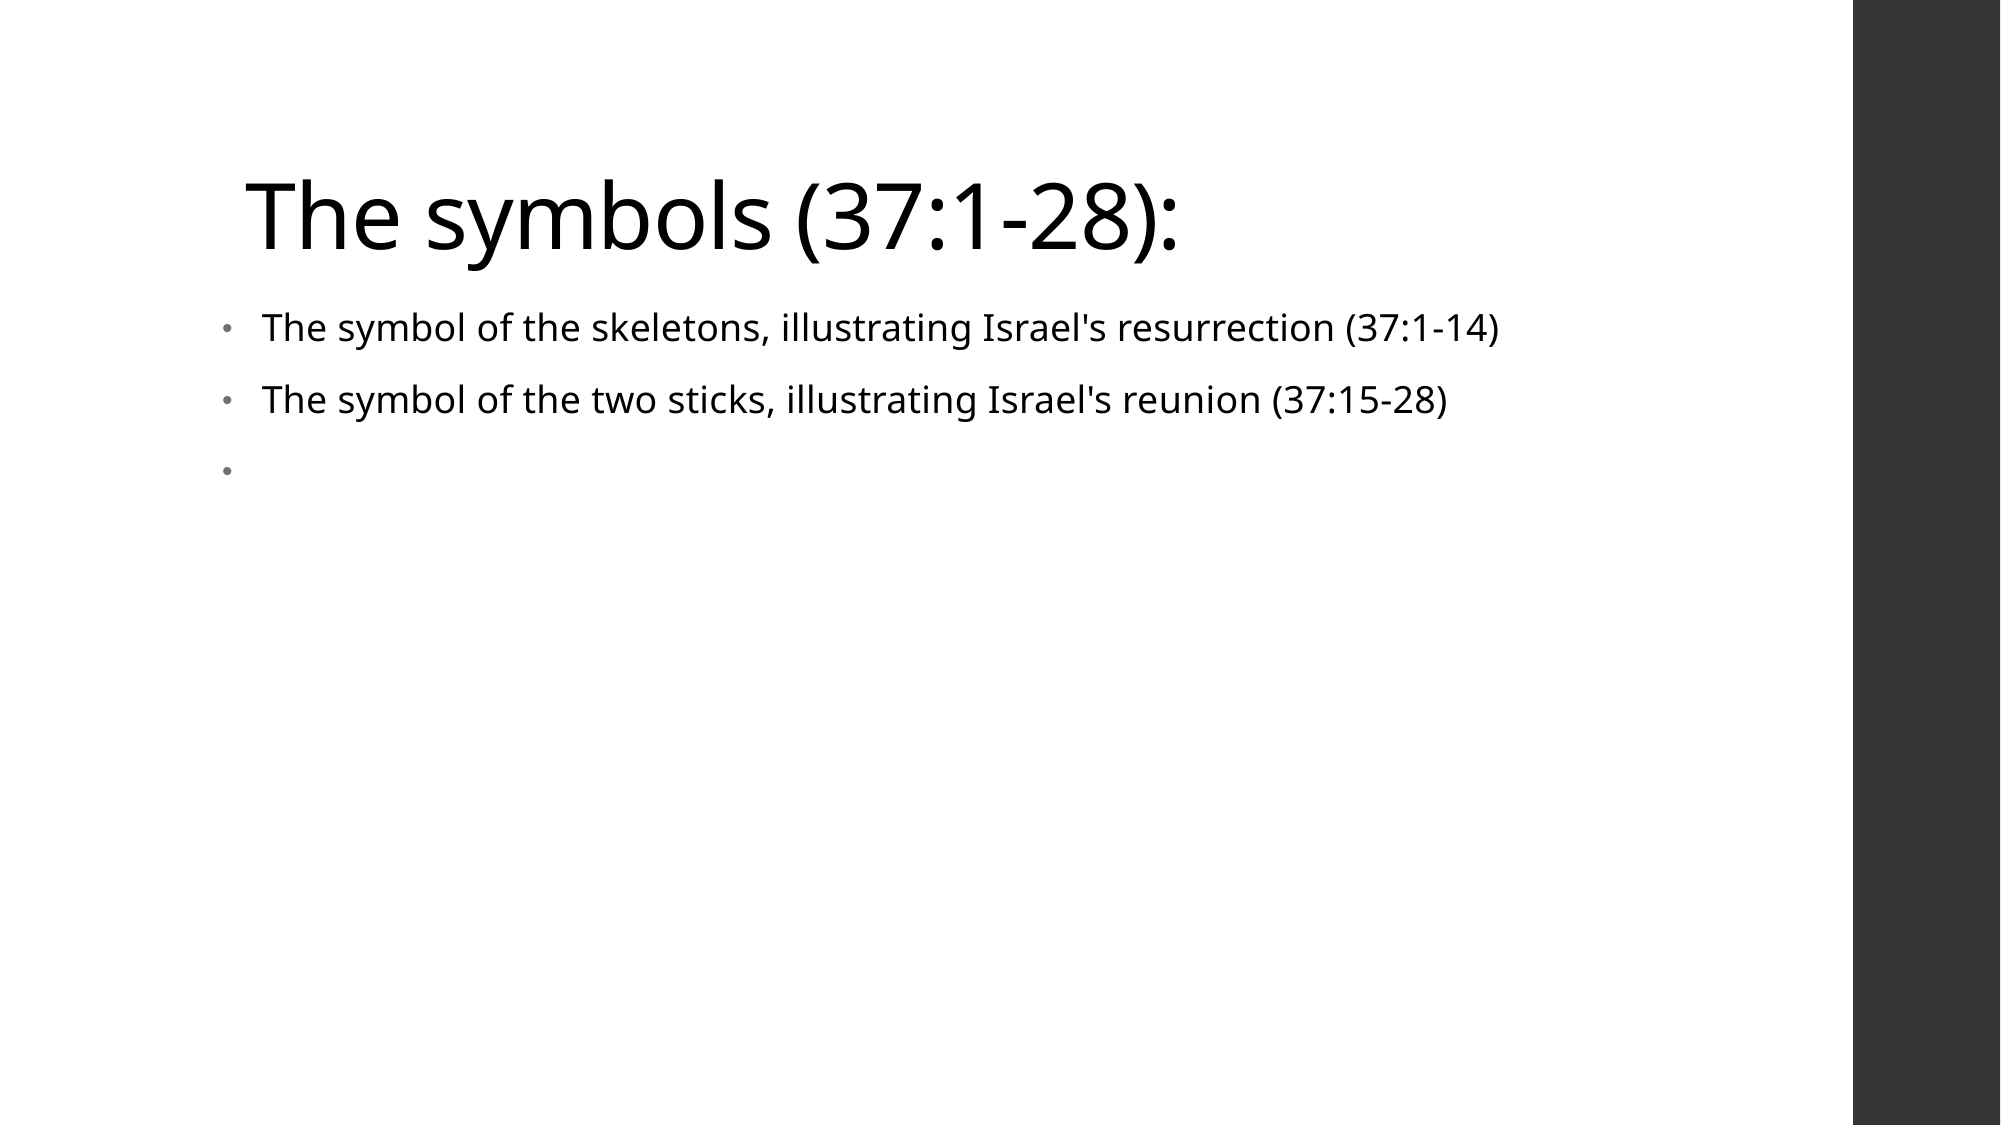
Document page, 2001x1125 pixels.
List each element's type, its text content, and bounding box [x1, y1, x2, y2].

title The symbols (37:1-28): [206, 60, 1797, 278]
list The symbol of the skeletons, illustrating Israel's resurrection (37:1-14) The symbol of the two sticks, illustrating Israel's reunion (37:15-28) [206, 299, 1617, 1014]
